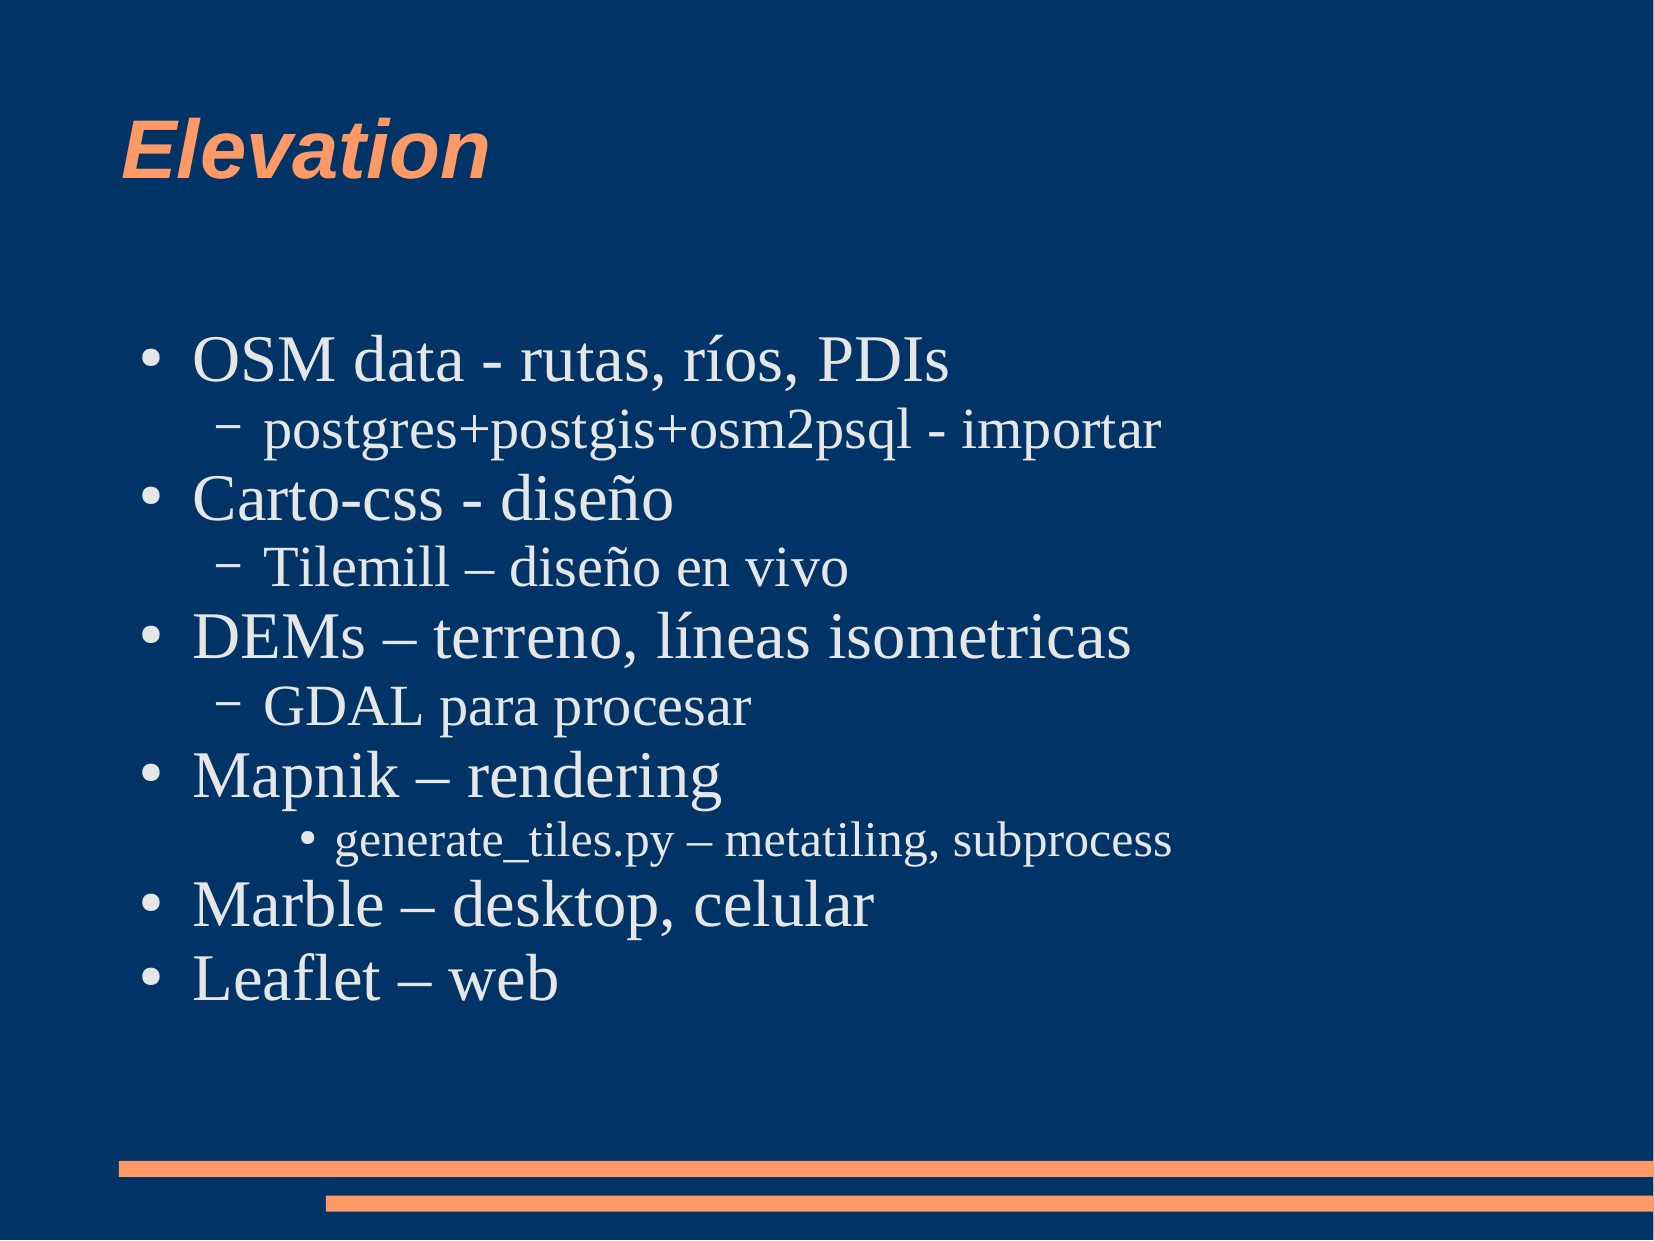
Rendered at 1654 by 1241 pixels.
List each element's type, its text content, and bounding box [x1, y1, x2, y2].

title Elevation [121, 46, 1534, 254]
list OSM data - rutas, ríos, PDIs postgres+postgis+osm2psql - importar Carto-css - diseño Tilemill – diseño en vivo DEMs – terreno, líneas isometricas GDAL para procesar Mapnik – rendering generate_tiles.py – metatiling, subprocess Marble – desktop, celular Leaflet – web [121, 322, 1561, 1042]
